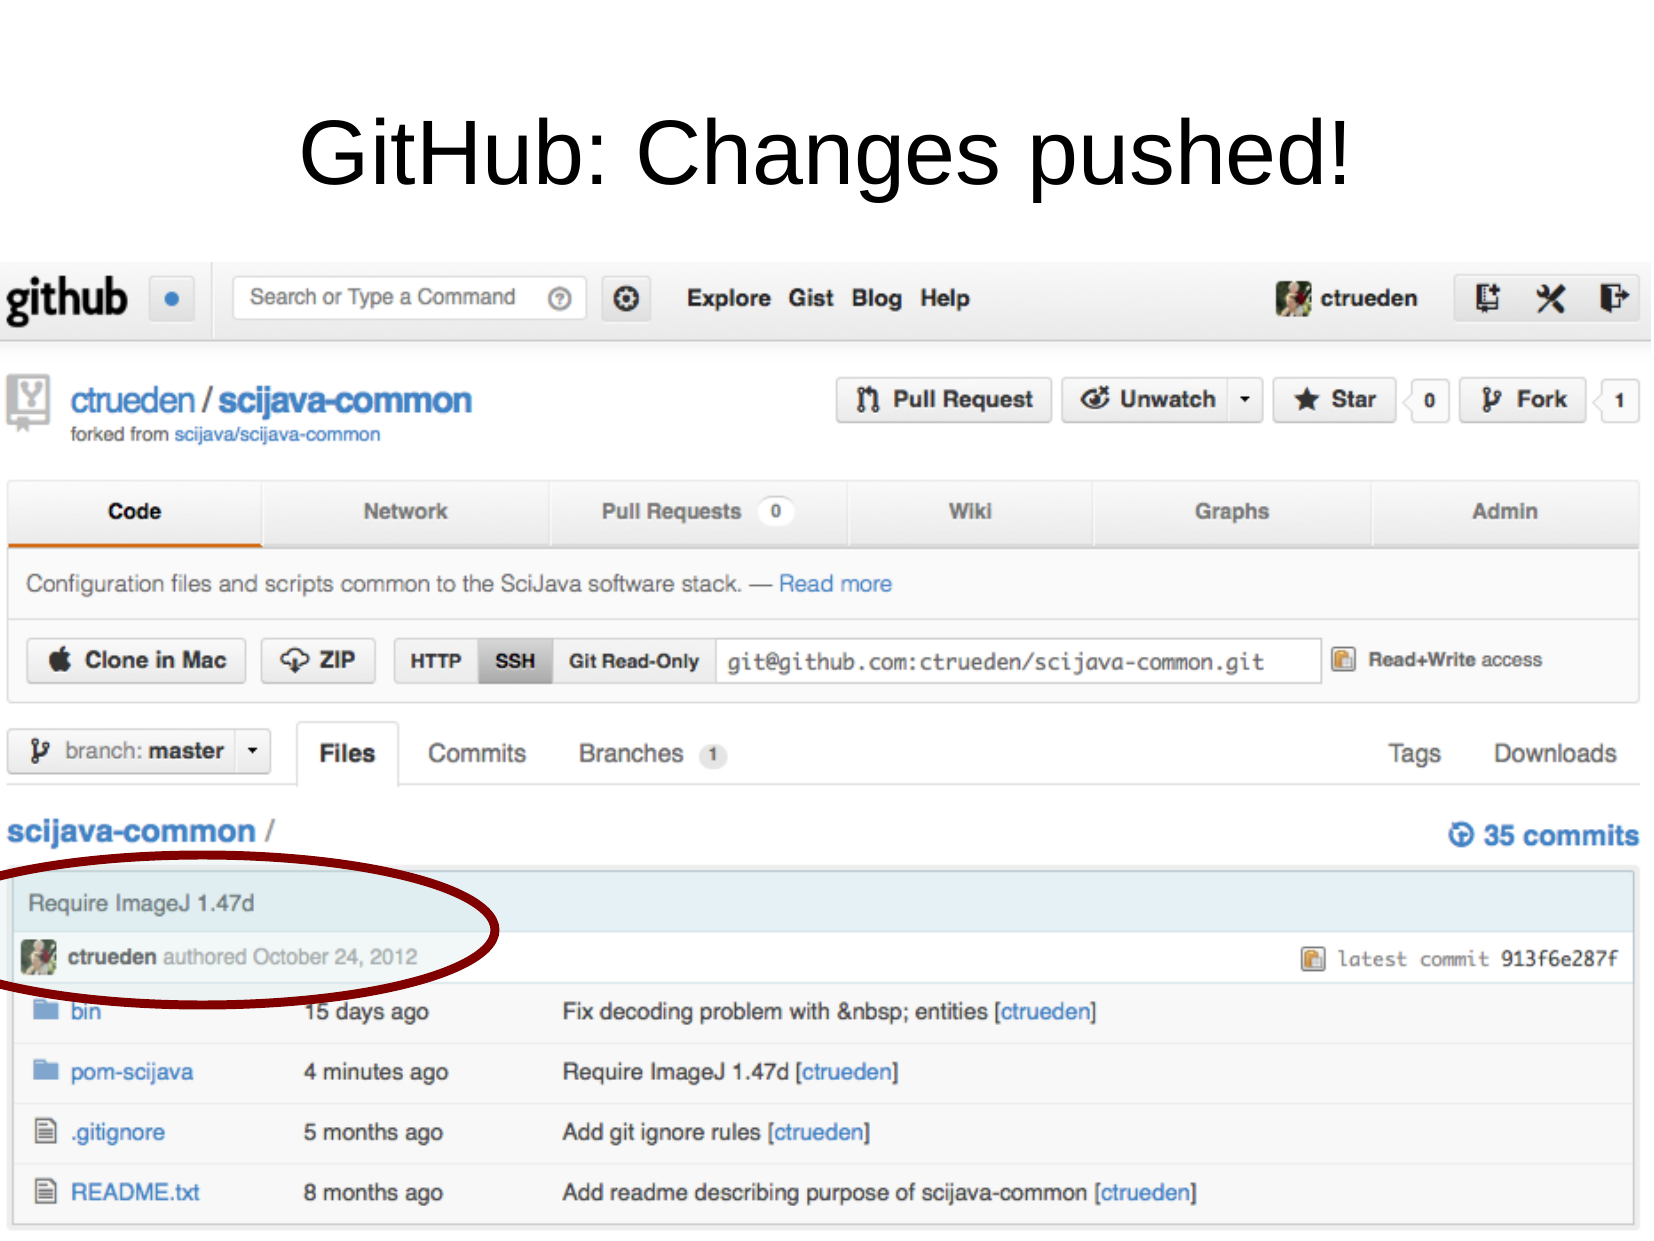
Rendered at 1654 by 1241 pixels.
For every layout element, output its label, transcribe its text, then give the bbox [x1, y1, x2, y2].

picture [0, 262, 1651, 1241]
title GitHub: Changes pushed! [82, 49, 1571, 257]
text_box [0, 855, 496, 1006]
